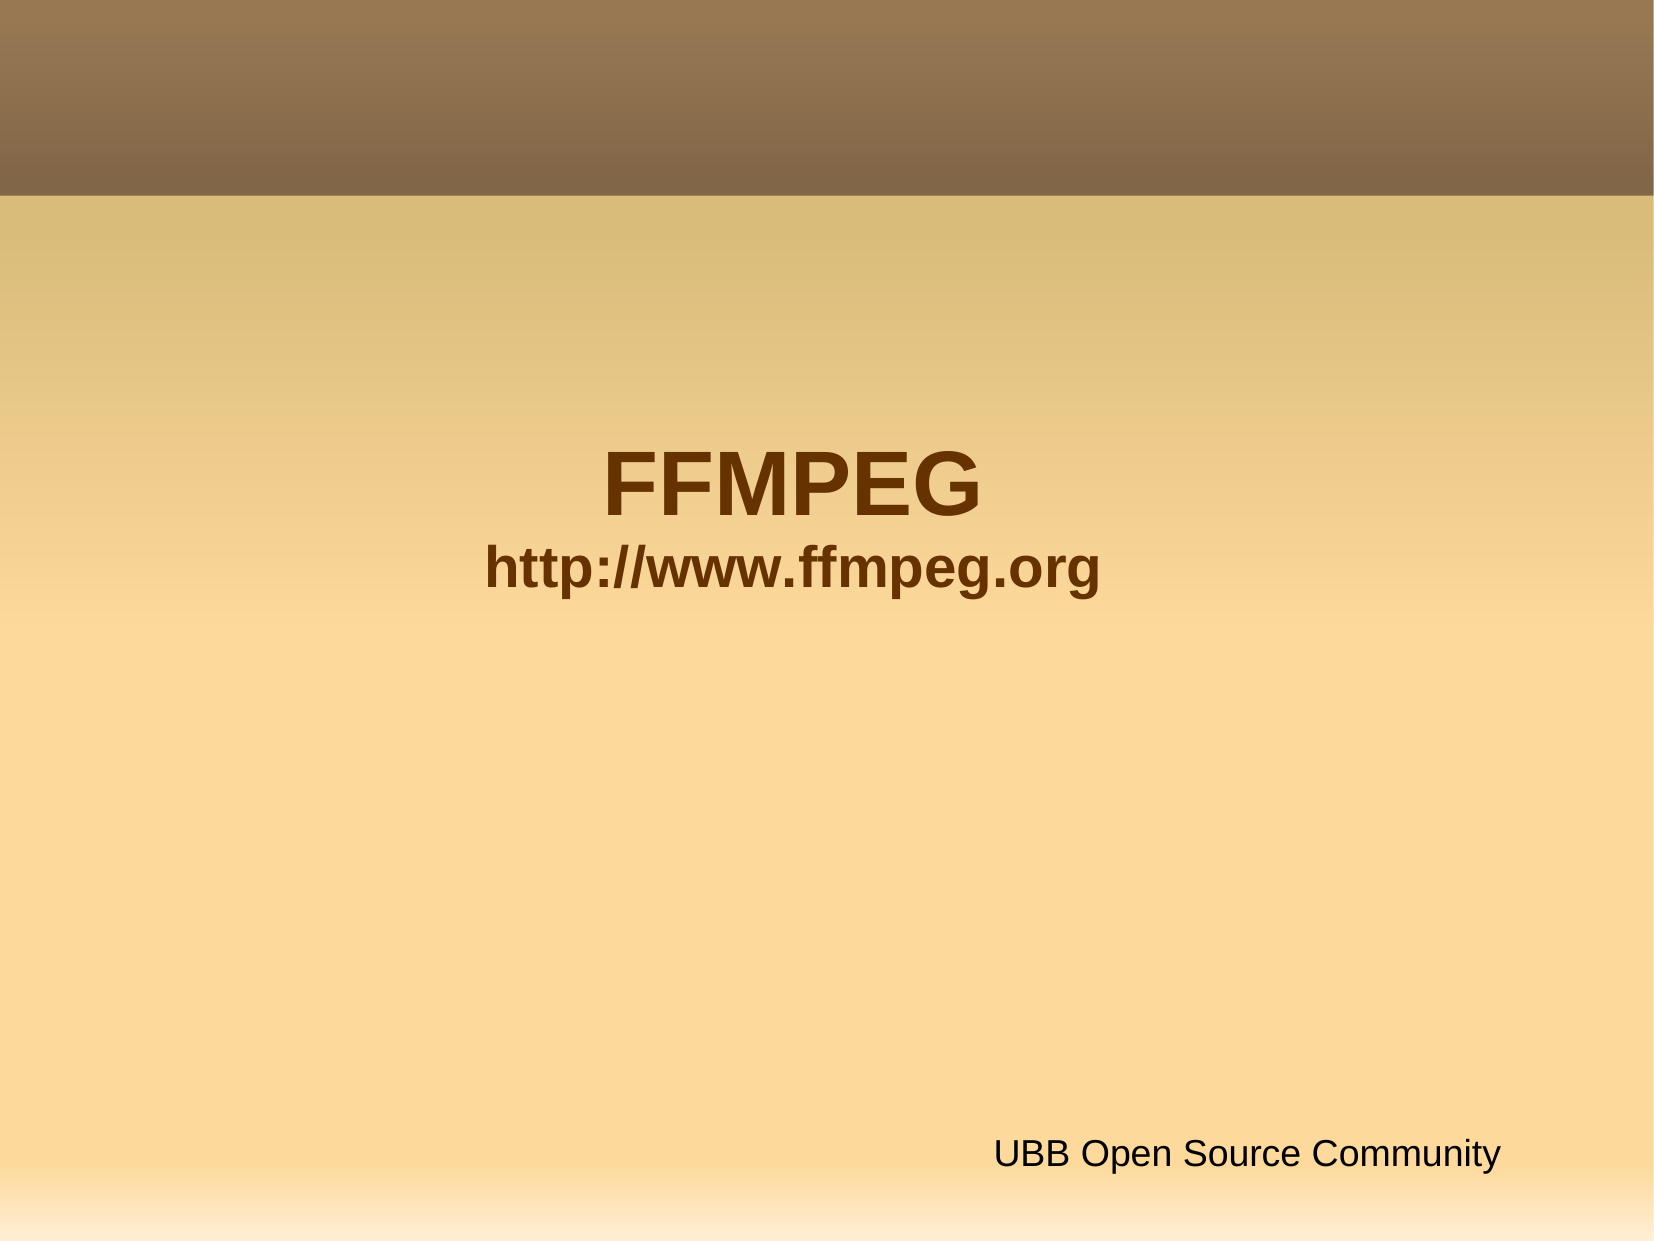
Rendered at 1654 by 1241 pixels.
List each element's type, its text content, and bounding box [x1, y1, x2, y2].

title FFMPEG http://www.ffmpeg.org [49, 412, 1538, 620]
text_box UBB Open Source Community [978, 1125, 1654, 1182]
picture [0, 0, 1654, 1241]
